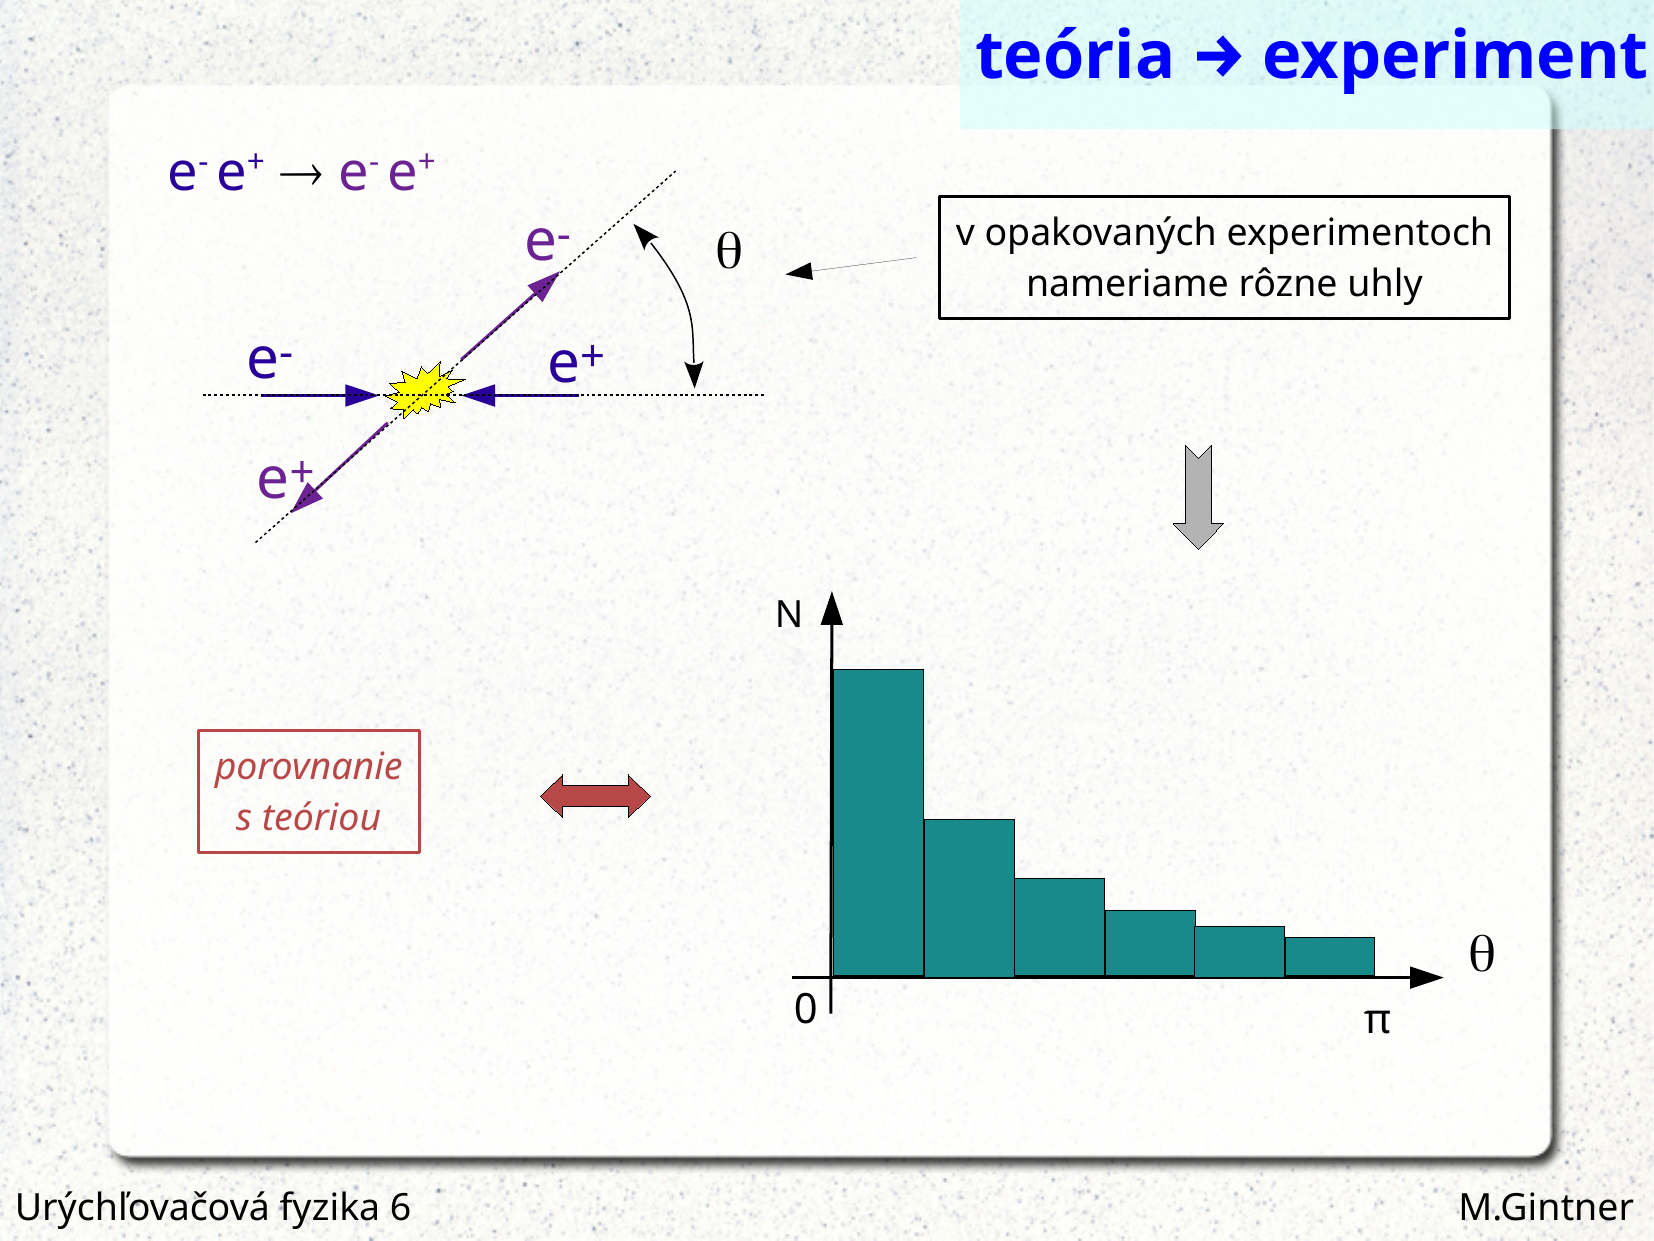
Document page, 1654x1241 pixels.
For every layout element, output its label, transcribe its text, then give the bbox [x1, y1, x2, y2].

text_box v opakovaných experimentoch nameriame rôzne uhly [939, 196, 1490, 319]
text_box teória → experiment [960, 0, 1651, 130]
text_box e- [231, 309, 312, 406]
text_box [1173, 445, 1224, 550]
text_box e+ [532, 313, 621, 410]
text_box [385, 361, 466, 419]
text_box π [1349, 981, 1406, 1055]
text_box Urýchľovačová fyzika 6 [0, 1173, 445, 1241]
text_box 0 [779, 971, 835, 1045]
text_box N [760, 580, 821, 648]
text_box e+ [242, 429, 332, 526]
text_box porovnanie s teóriou [198, 730, 417, 853]
text_box e- e+  e- e+ [151, 123, 456, 218]
text_box [540, 774, 651, 818]
text_box  [700, 223, 759, 310]
text_box  [1453, 926, 1504, 1013]
text_box [833, 669, 1375, 978]
text_box M.Gintner [1443, 1173, 1654, 1241]
picture [0, 0, 1654, 1241]
text_box e- [509, 191, 590, 288]
